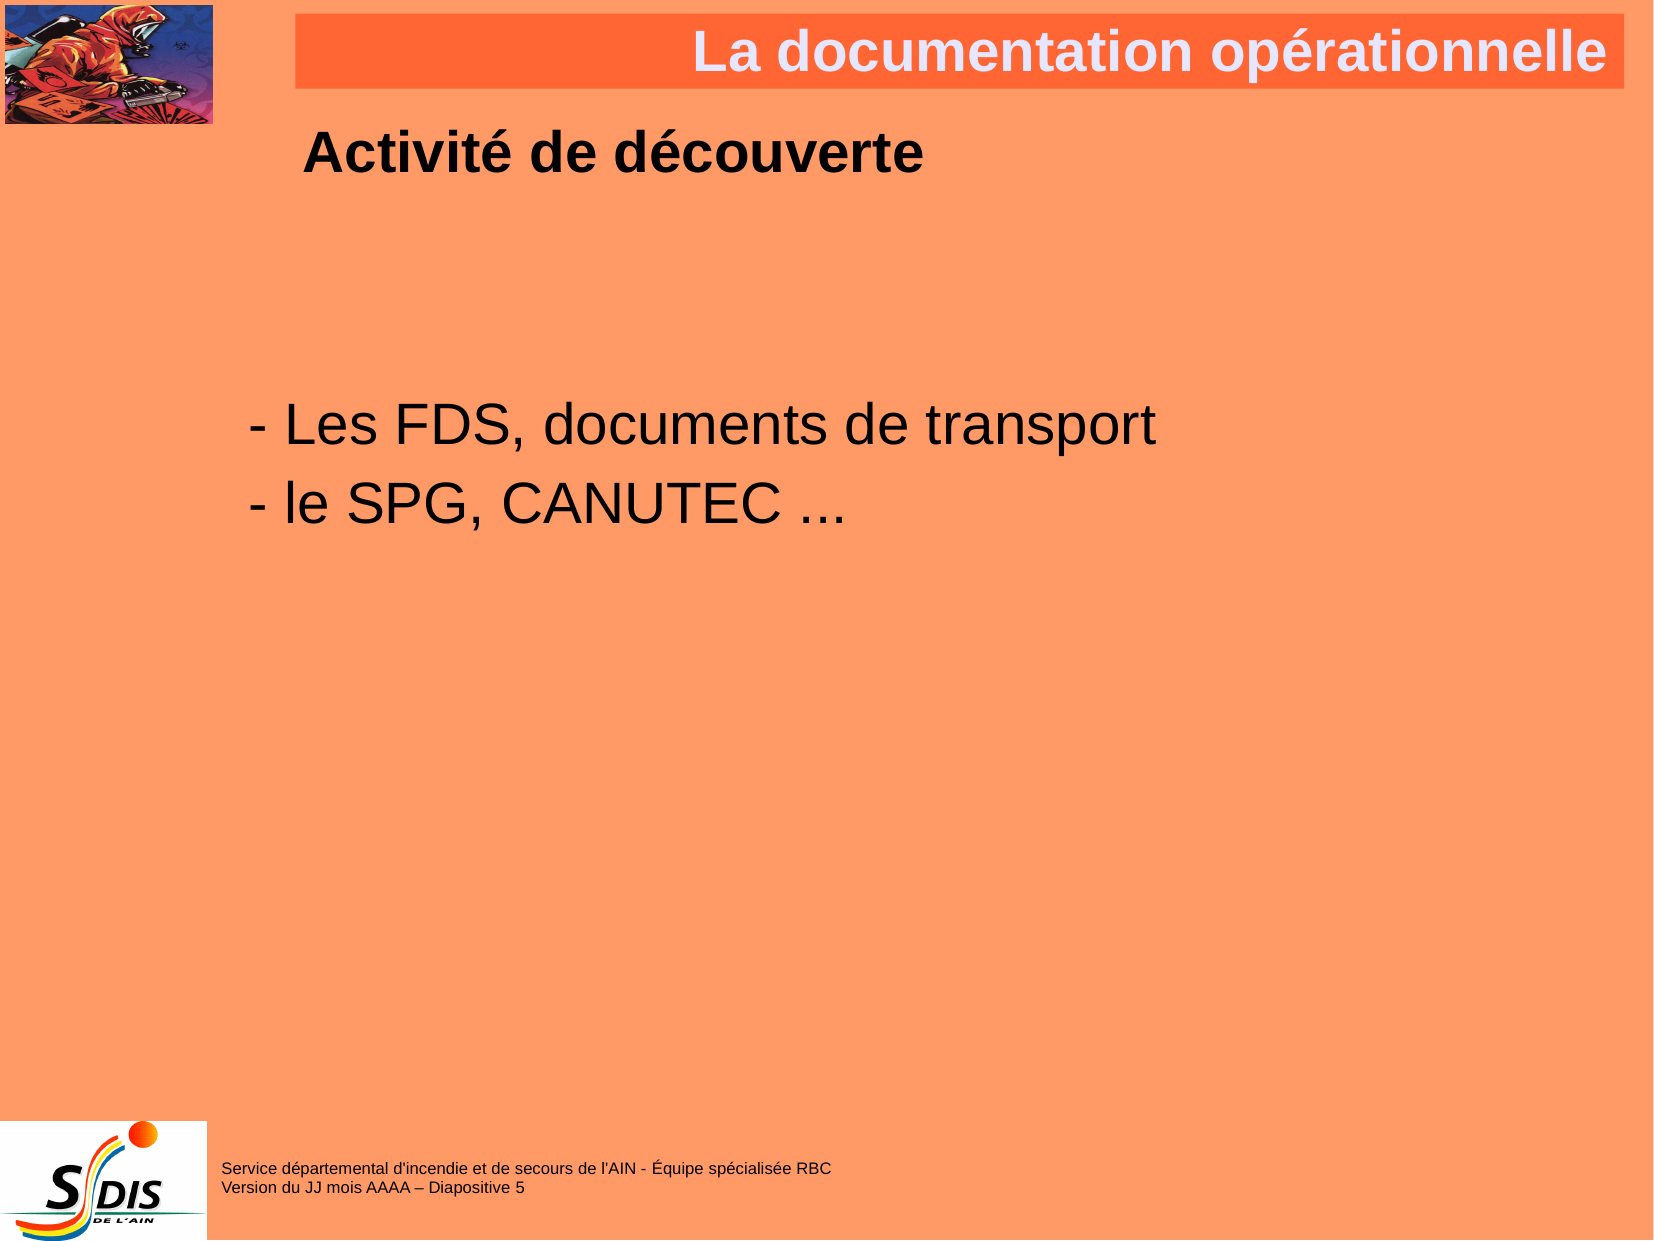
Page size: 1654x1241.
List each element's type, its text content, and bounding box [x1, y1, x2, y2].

list - Les FDS, documents de transport - le SPG, CANUTEC ... [177, 383, 1453, 618]
picture [0, 1121, 207, 1241]
text_box Activité de découverte [287, 112, 941, 193]
picture [5, 5, 213, 124]
text_box La documentation opérationnelle [295, 13, 1625, 89]
